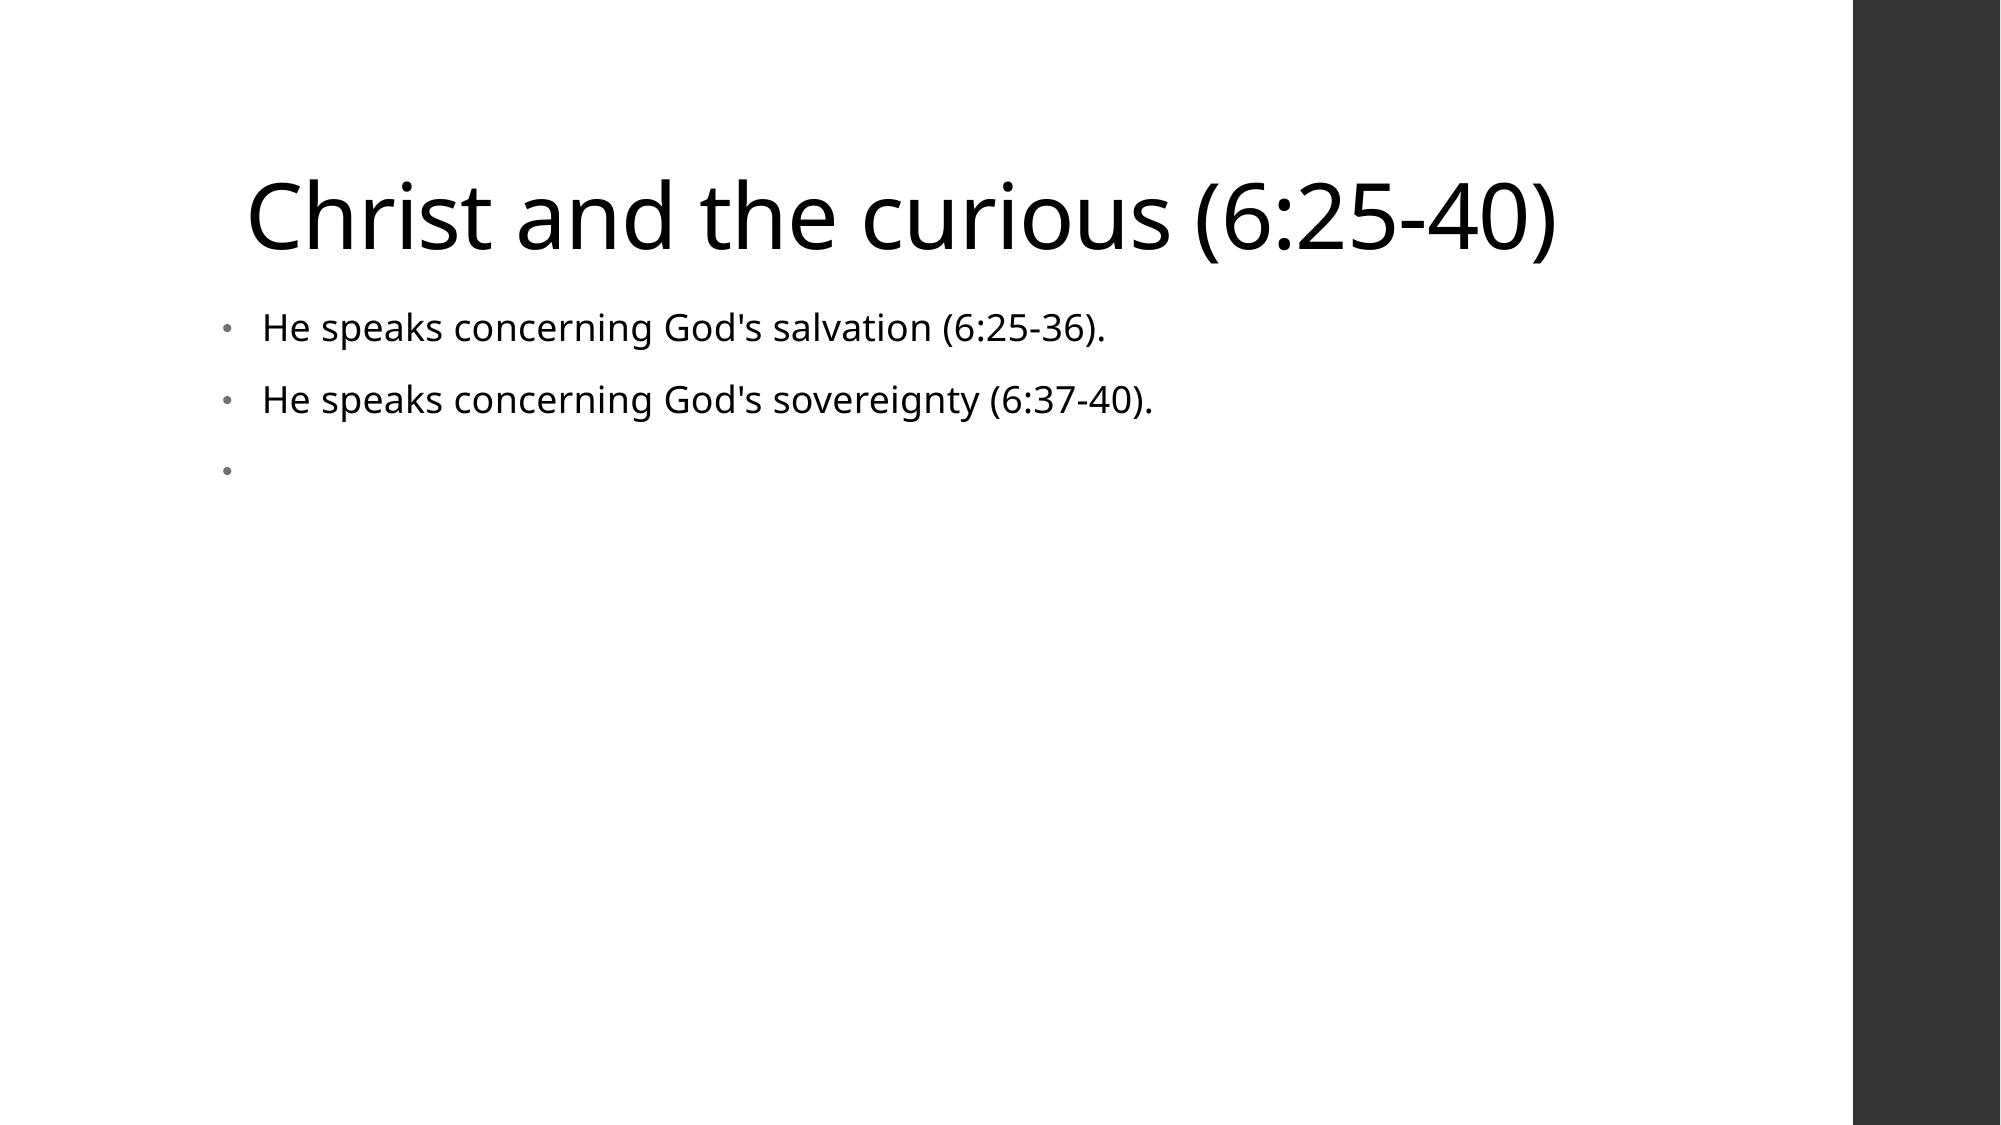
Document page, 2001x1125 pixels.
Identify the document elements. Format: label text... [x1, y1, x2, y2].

title Christ and the curious (6:25-40) [206, 60, 1797, 278]
list He speaks concerning God's salvation (6:25-36). He speaks concerning God's sovereignty (6:37-40). [206, 299, 1617, 1014]
